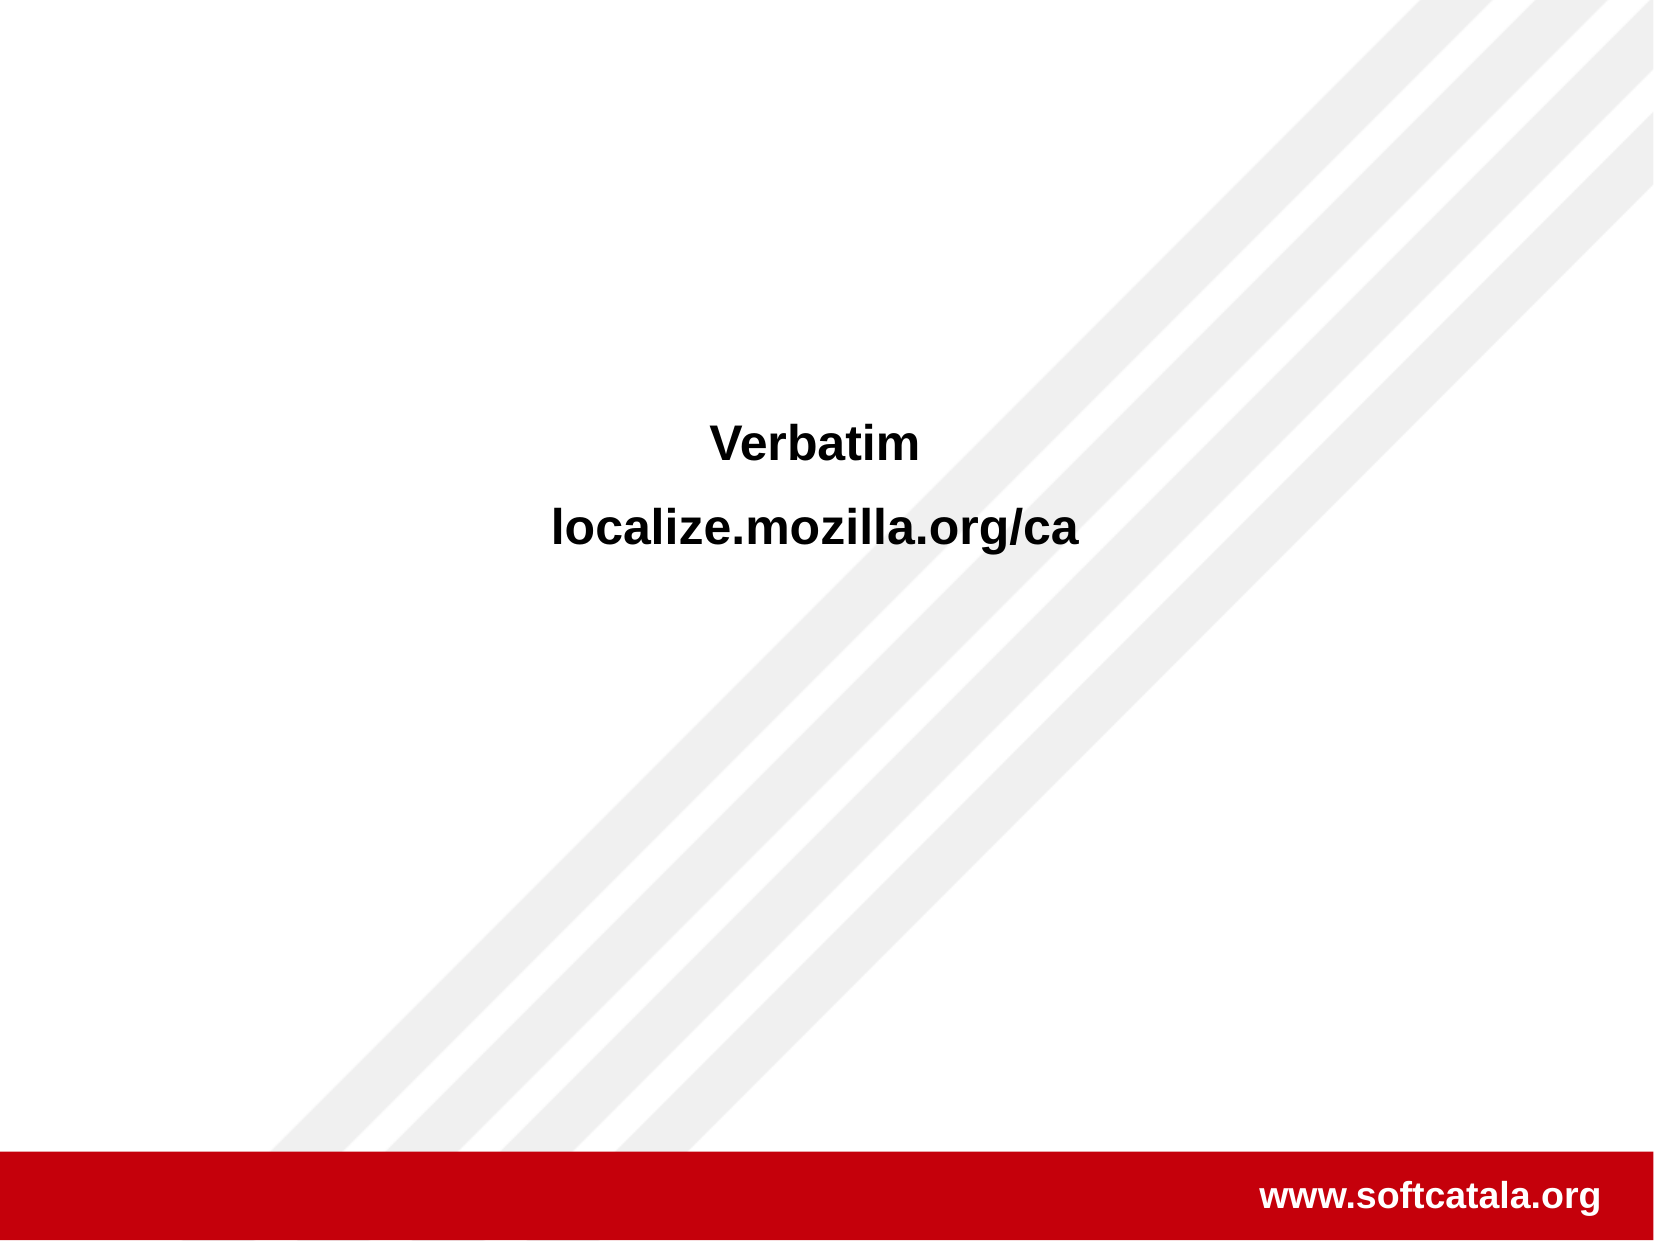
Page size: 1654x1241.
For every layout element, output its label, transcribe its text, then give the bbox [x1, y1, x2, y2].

text_box Verbatim localize.mozilla.org/ca [124, 380, 1506, 542]
text_box www.softcatala.org [0, 1151, 1654, 1241]
picture [0, 0, 1654, 1151]
